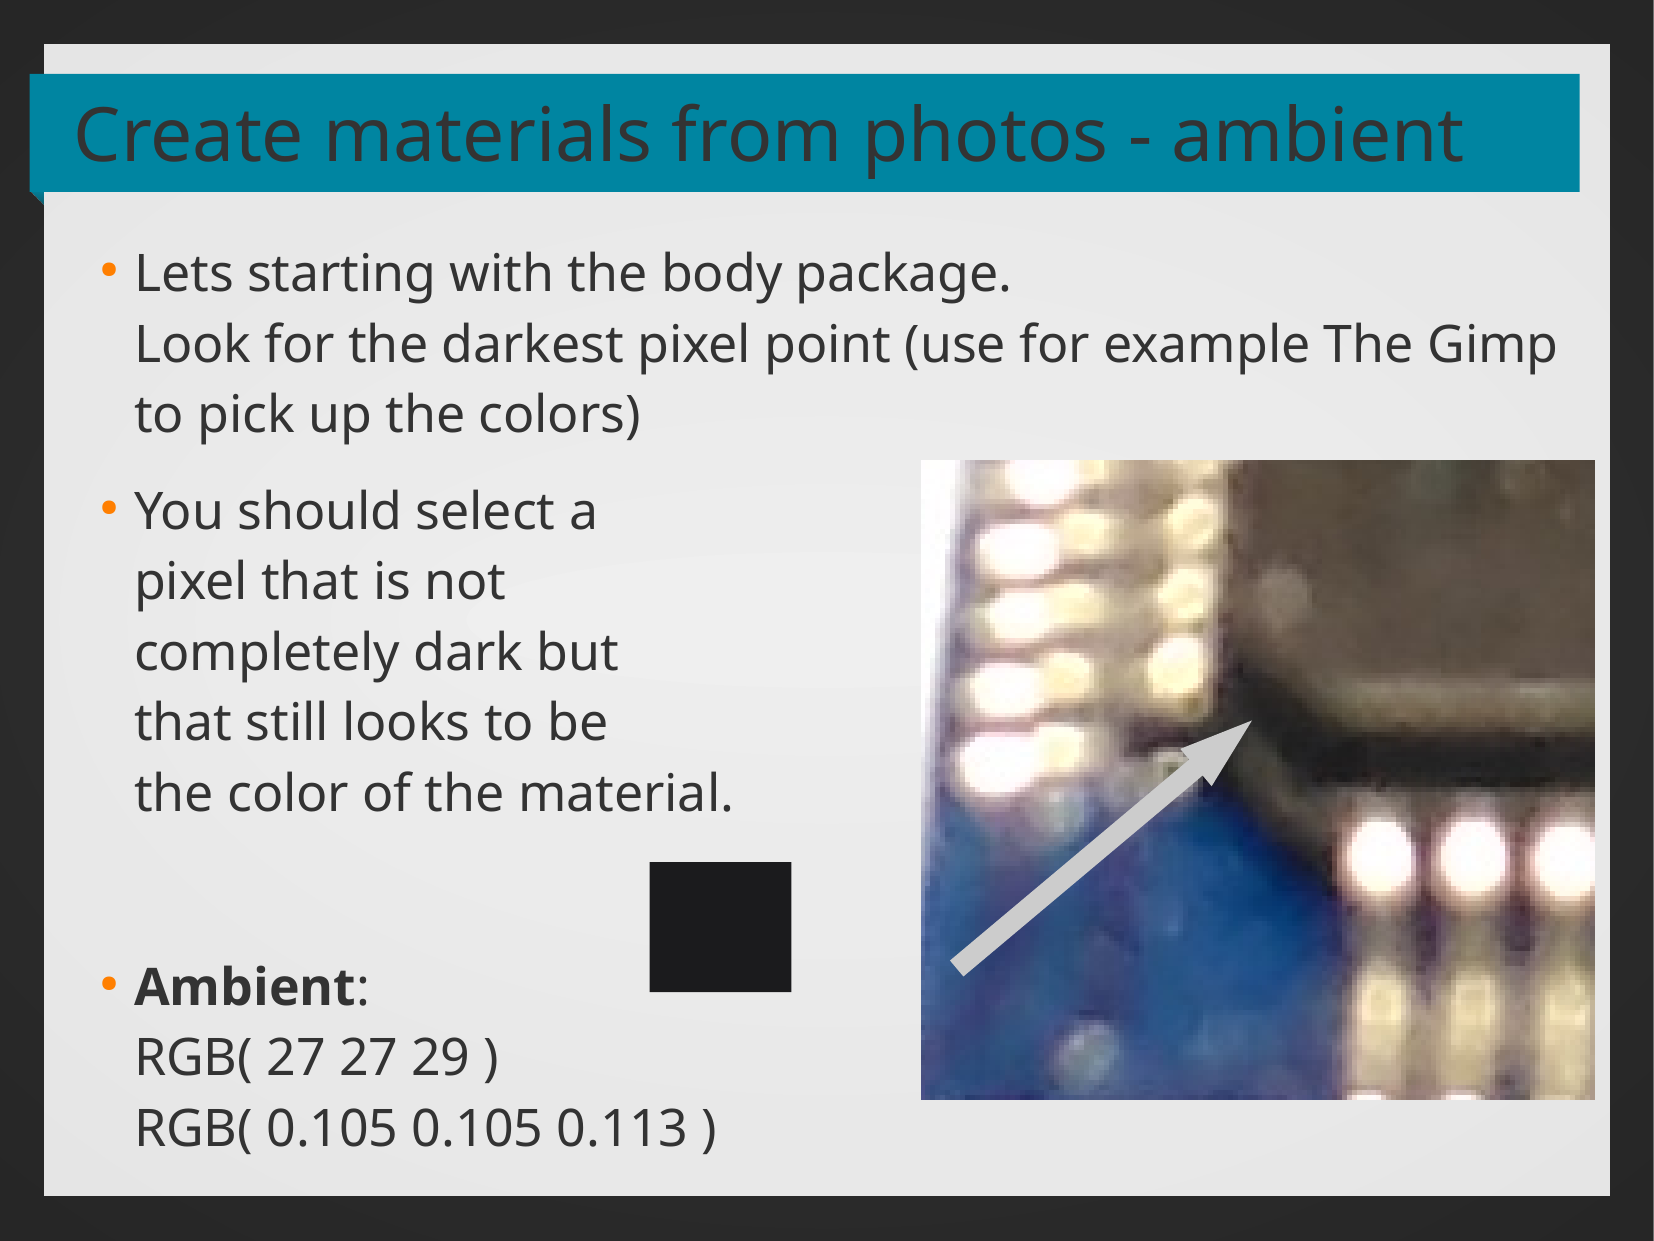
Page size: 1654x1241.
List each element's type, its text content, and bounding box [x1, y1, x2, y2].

text_box [649, 862, 792, 993]
picture [921, 460, 1595, 1100]
list Lets starting with the body package. Look for the darkest pixel point (use for example The Gimp to pick up the colors) You should select a pixel that is not completely dark but that still looks to be the color of the material. Ambient: RGB( 27 27 29 ) RGB( 0.105 0.105 0.113 ) [73, 236, 1580, 1167]
title Create materials from photos - ambient [73, 73, 1565, 192]
